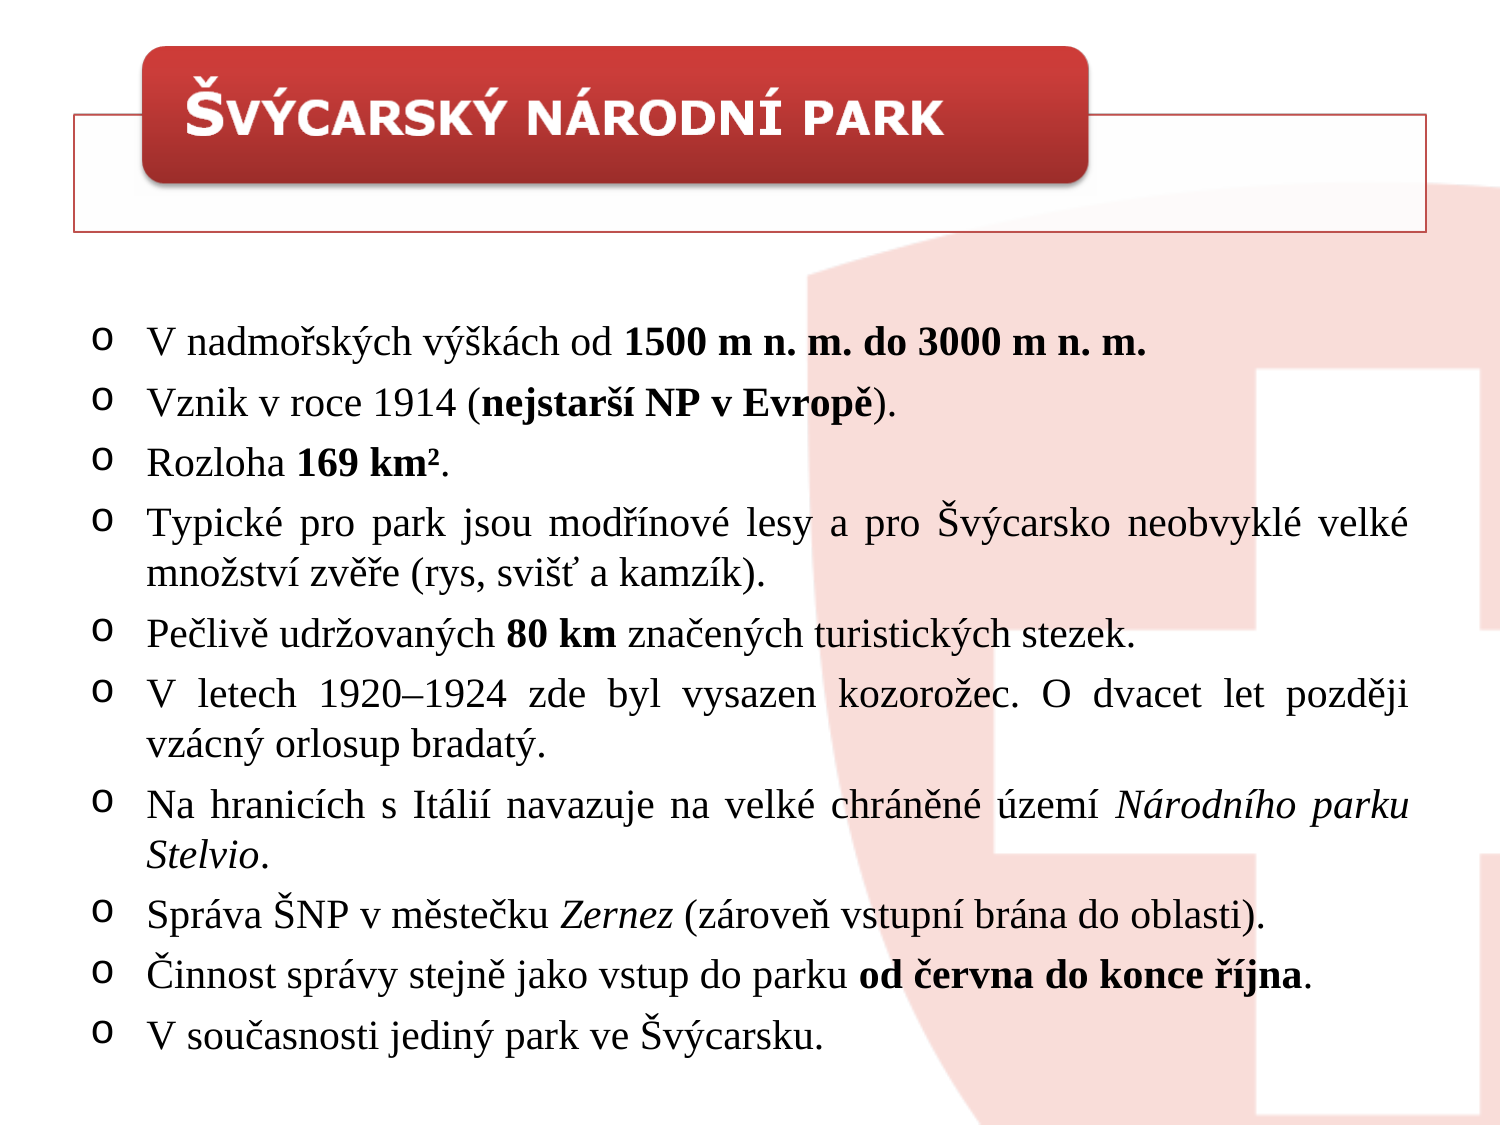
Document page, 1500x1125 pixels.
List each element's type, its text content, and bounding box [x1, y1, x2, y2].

picture [72, 42, 1500, 1125]
list V nadmořských výškách od 1500 m n. m. do 3000 m n. m. Vznik v roce 1914 (nejstarší NP v Evropě). Rozloha 169 km². Typické pro park jsou modřínové lesy a pro Švýcarsko neobvyklé velké množství zvěře (rys, svišť a kamzík). Pečlivě udržovaných 80 km značených turistických stezek. V letech 1920–1924 zde byl vysazen kozorožec. O dvacet let později vzácný orlosup bradatý. Na hranicích s Itálií navazuje na velké chráněné území Národního parku Stelvio. Správa ŠNP v městečku Zernez (zároveň vstupní brána do oblasti). Činnost správy stejně jako vstup do parku od června do konce října. V současnosti jediný park ve Švýcarsku. [75, 246, 1426, 1109]
